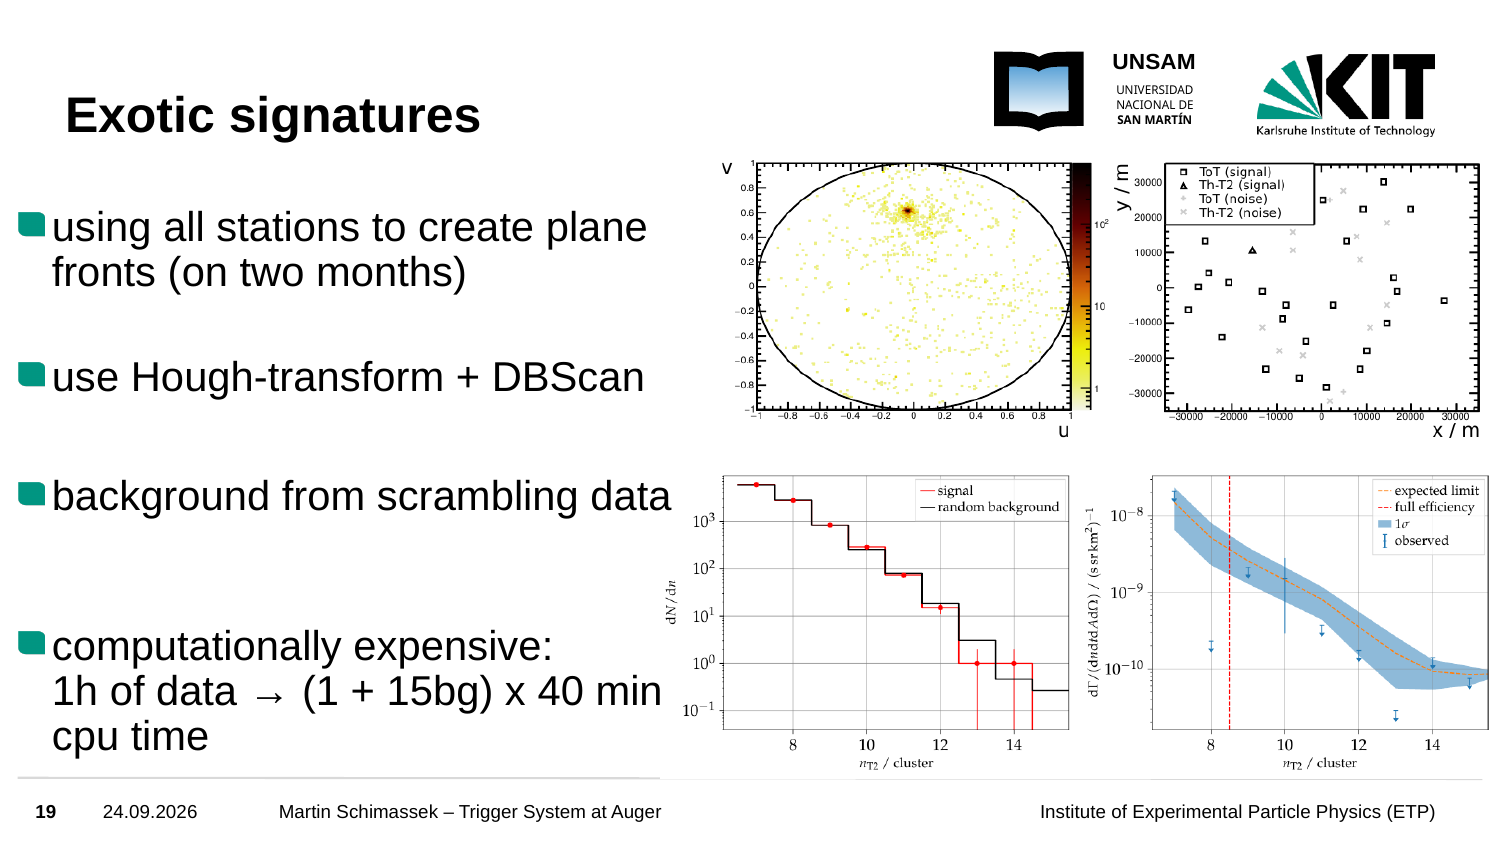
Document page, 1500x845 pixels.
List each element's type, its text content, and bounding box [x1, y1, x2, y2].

title Exotic signatures [64, 48, 1192, 144]
picture [710, 150, 1486, 451]
slide_number <number> [35, 778, 89, 844]
picture [1257, 54, 1435, 137]
picture [660, 458, 1499, 779]
list using all stations to create plane fronts (on two months) use Hough-transform + DBScan background from scrambling data computationally expensive: 1h of data → (1 + 15bg) x 40 min cpu time [18, 205, 688, 740]
slide_number 01.11.2021 [102, 778, 272, 844]
